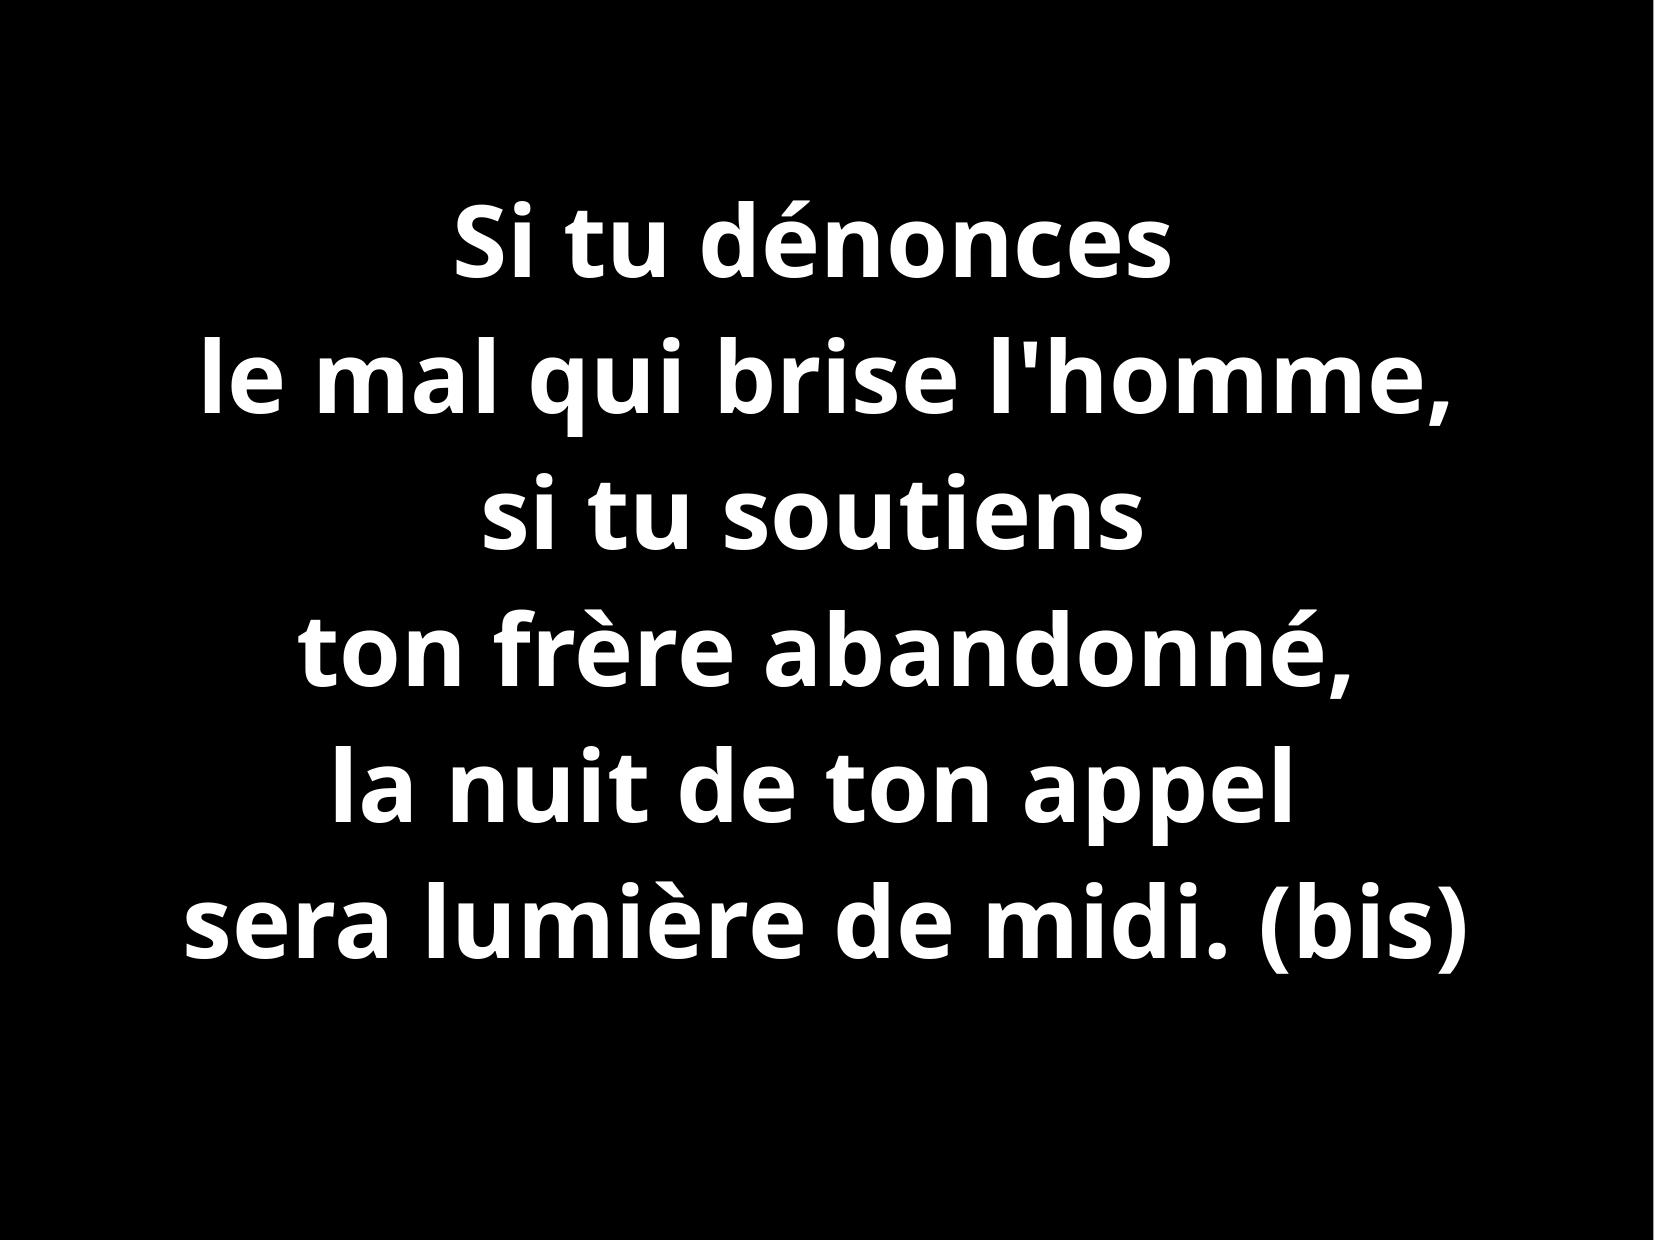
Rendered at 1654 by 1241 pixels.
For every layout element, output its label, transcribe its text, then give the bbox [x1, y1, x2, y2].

subtitle Si tu dénonces le mal qui brise l'homme, si tu soutiens ton frère abandonné, la nuit de ton appel sera lumière de midi. (bis) [82, 49, 1571, 1109]
